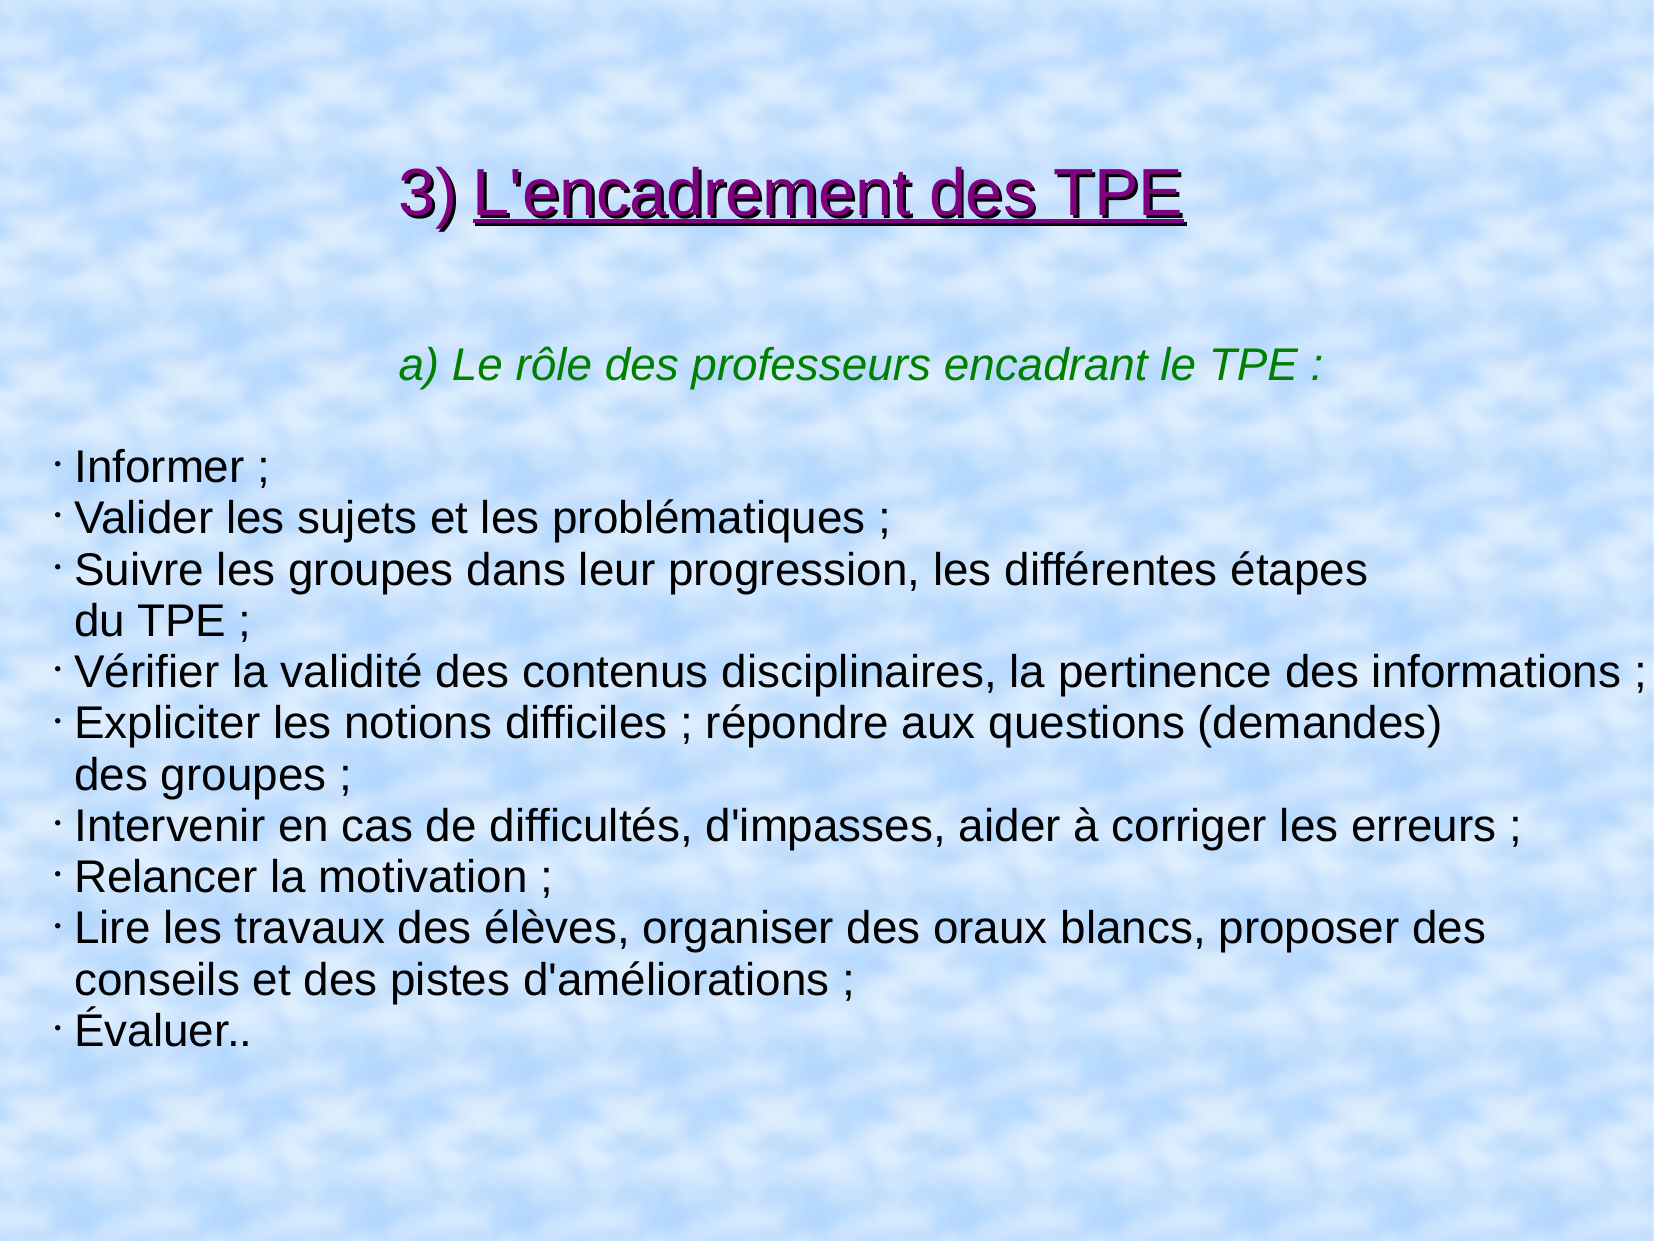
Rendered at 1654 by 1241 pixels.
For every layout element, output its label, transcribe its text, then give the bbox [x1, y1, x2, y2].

picture [0, 0, 1654, 1241]
text_box [135, 799, 166, 950]
text_box a) Le rôle des professeurs encadrant le TPE : Informer ; Valider les sujets et les problématiques ; Suivre les groupes dans leur progression, les différentes étapes du TPE ; Vérifier la validité des contenus disciplinaires, la pertinence des informations ; Expliciter les notions difficiles ; répondre aux questions (demandes) des groupes ; Intervenir en cas de difficultés, d'impasses, aider à corriger les erreurs ; Relancer la motivation ; Lire les travaux des élèves, organiser des oraux blancs, proposer des conseils et des pistes d'améliorations ; Évaluer.. [39, 331, 1654, 1154]
text_box 3) L'encadrement des TPE [383, 147, 1199, 238]
